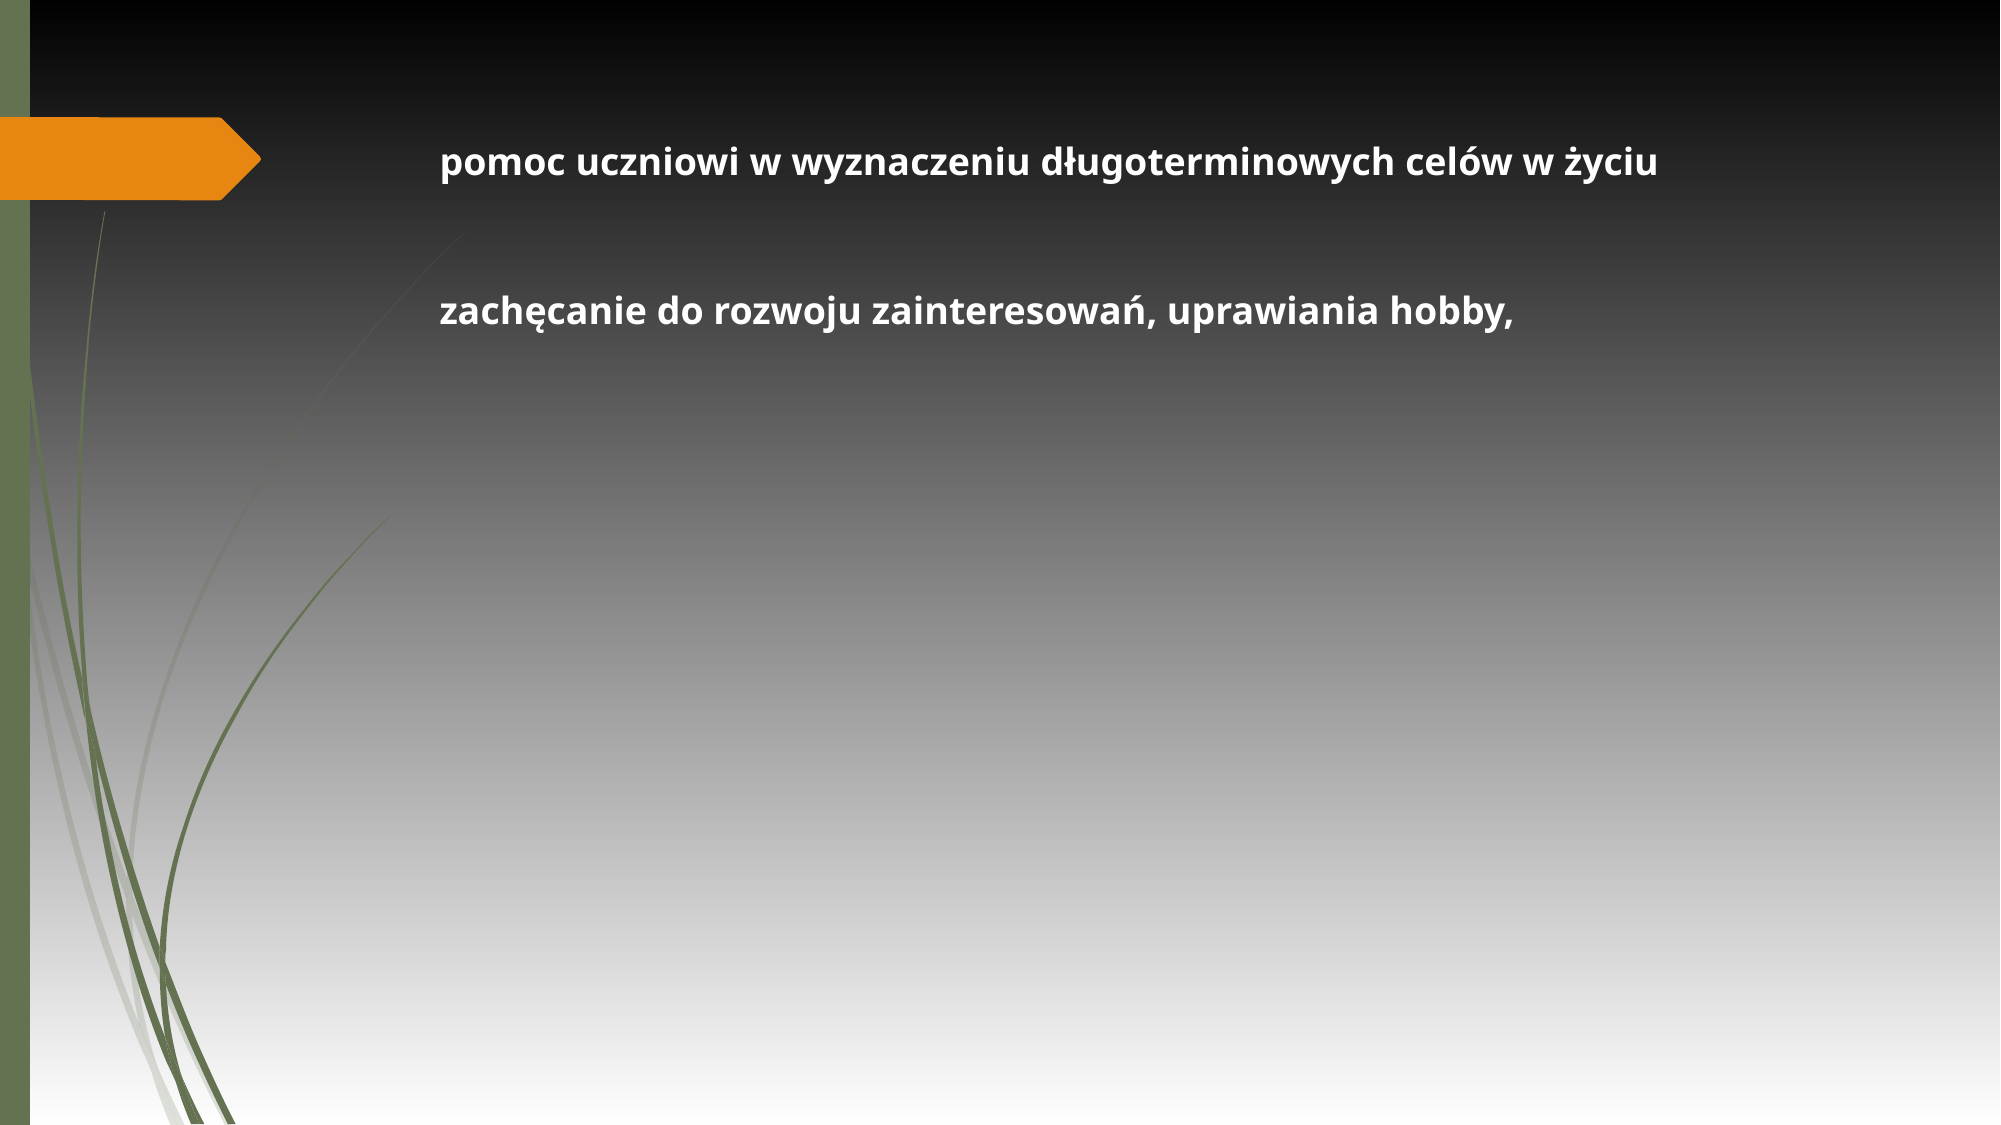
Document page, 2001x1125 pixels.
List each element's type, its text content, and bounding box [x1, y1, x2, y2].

list pomoc uczniowi w wyznaczeniu długoterminowych celów w życiu zachęcanie do rozwoju zainteresowań, uprawiania hobby, [424, 130, 1888, 970]
